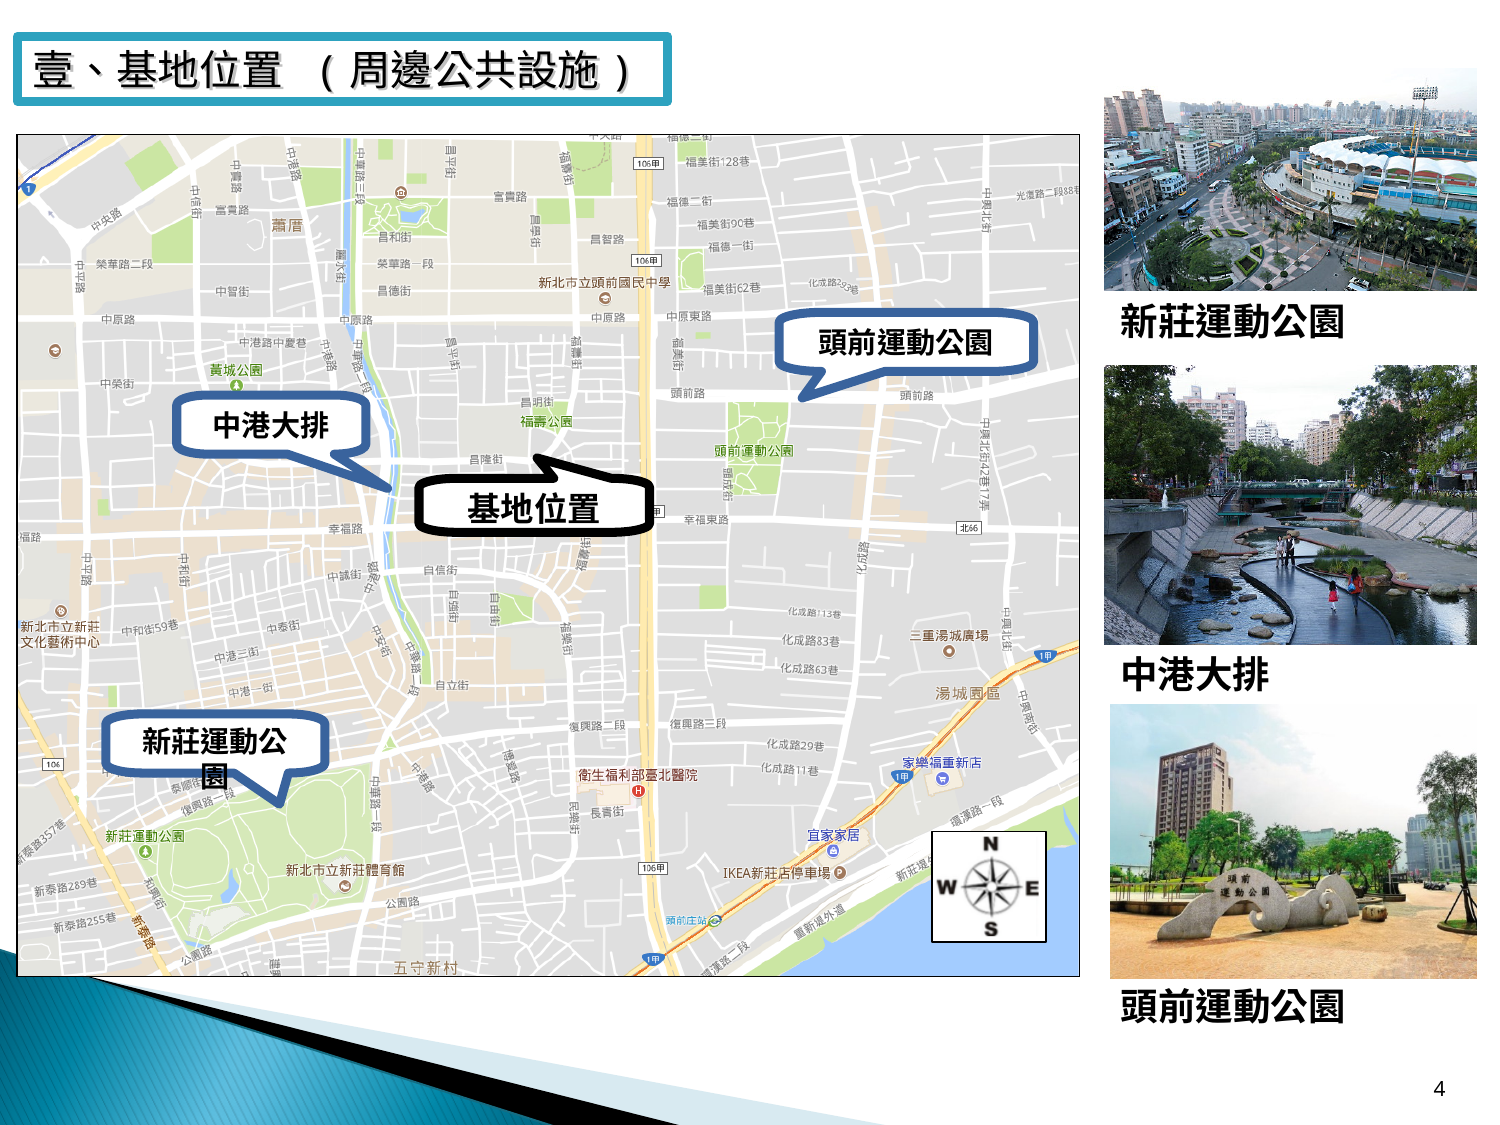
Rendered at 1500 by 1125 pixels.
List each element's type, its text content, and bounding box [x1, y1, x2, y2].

text_box 頭前運動公園 [1106, 976, 1361, 1036]
picture [17, 135, 1079, 976]
text_box 頭前運動公園 [779, 312, 1034, 398]
text_box 中港大排 [176, 395, 388, 489]
text_box 新莊運動公園 [105, 713, 325, 805]
text_box 新莊運動公園 [1106, 291, 1361, 351]
text_box 壹、基地位置 (周邊公共設施) [18, 36, 667, 101]
picture [1104, 365, 1477, 645]
picture [1110, 704, 1477, 979]
text_box 新莊運動公園 [205, 766, 224, 774]
text_box 基地位置 [418, 457, 650, 533]
text_box 4 [1418, 1051, 1479, 1112]
text_box 中港大排 [1105, 644, 1285, 704]
picture [1104, 69, 1477, 291]
